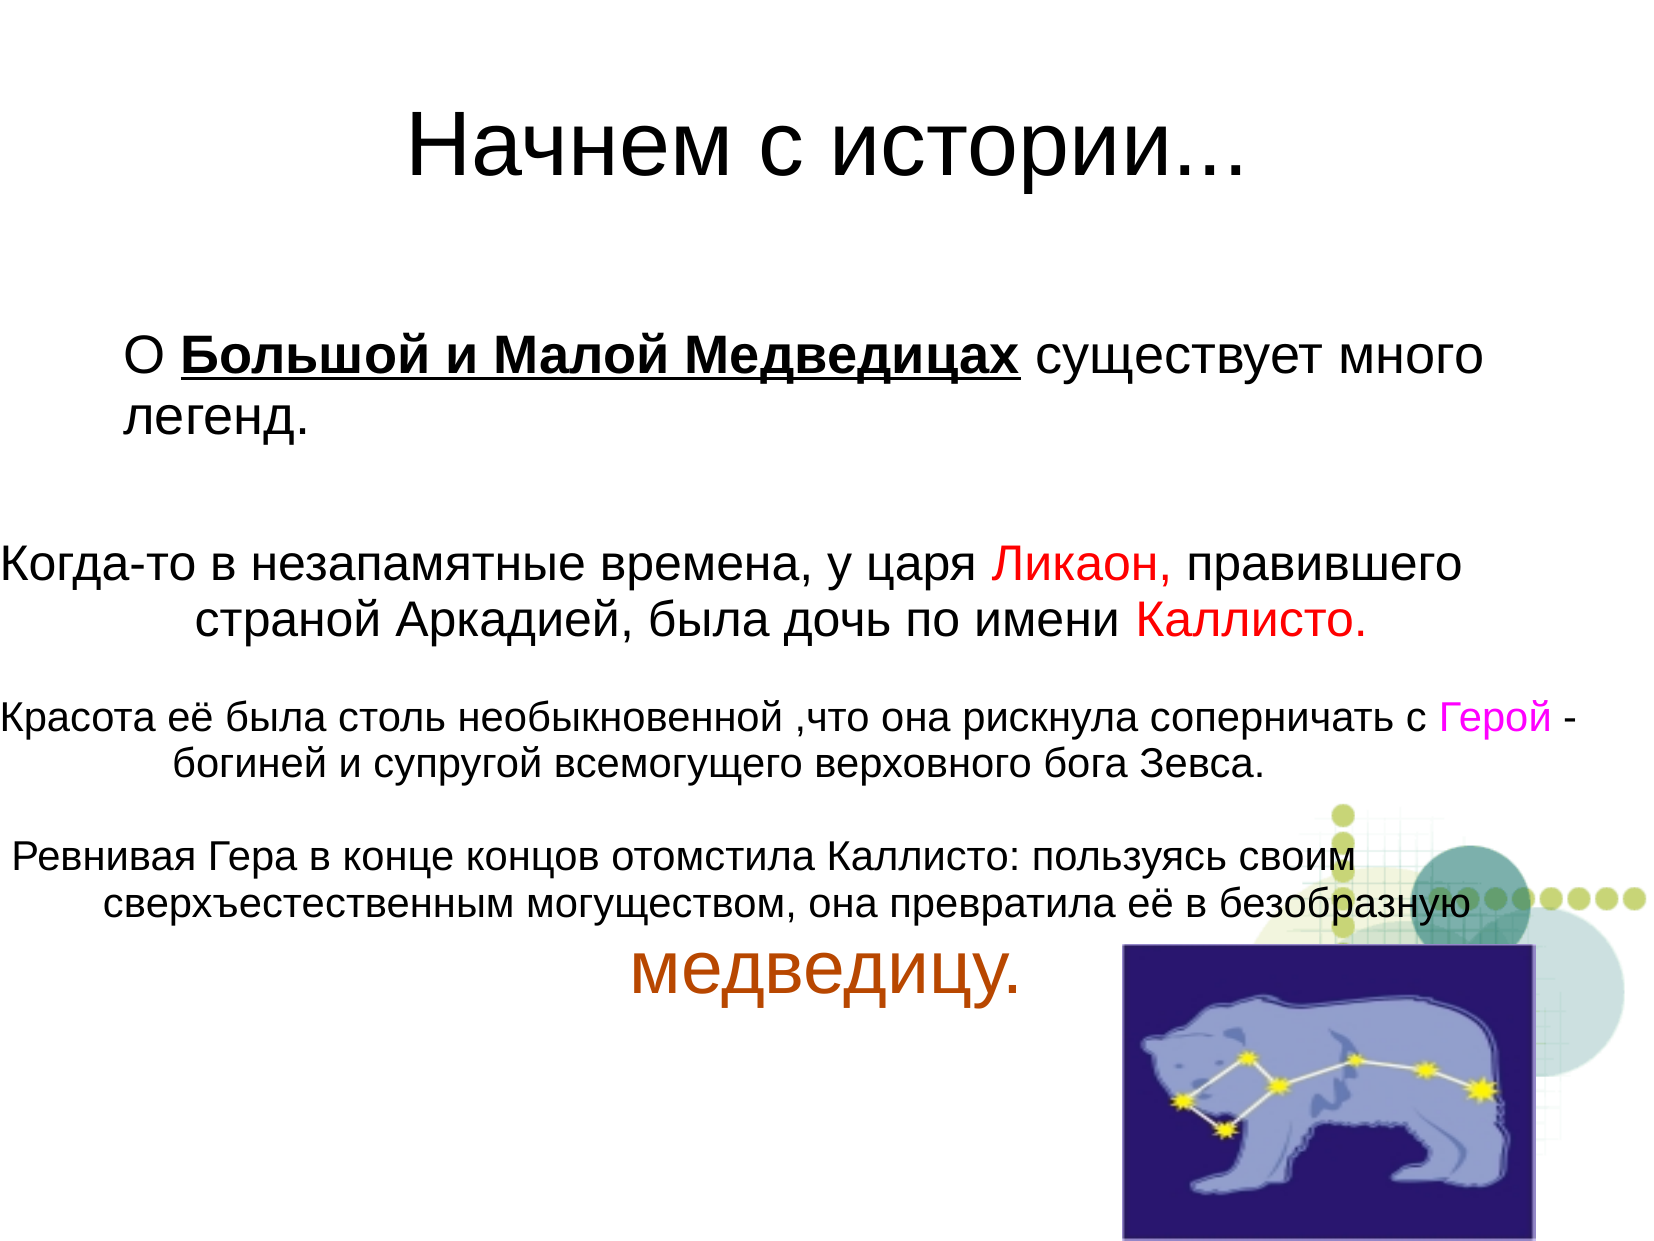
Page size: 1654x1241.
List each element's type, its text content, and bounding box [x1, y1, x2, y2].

list О Большой и Малой Медведицах существует много легенд. [123, 324, 1536, 528]
picture [1122, 944, 1654, 1241]
title Начнем с истории... [121, 92, 1534, 298]
text_box Когда-то в незапамятные времена, у царя Ликаон, правившего страной Аркадией, была дочь по имени Каллисто. Красота её была столь необыкновенной ,что она рискнула соперничать с Герой - богиней и супругой всемогущего верховного бога Зевса. Ревнивая Гера в конце концов отомстила Каллисто: пользуясь своим сверхъестественным могуществом, она превратила её в безобразную медведицу. [0, 528, 1654, 1197]
